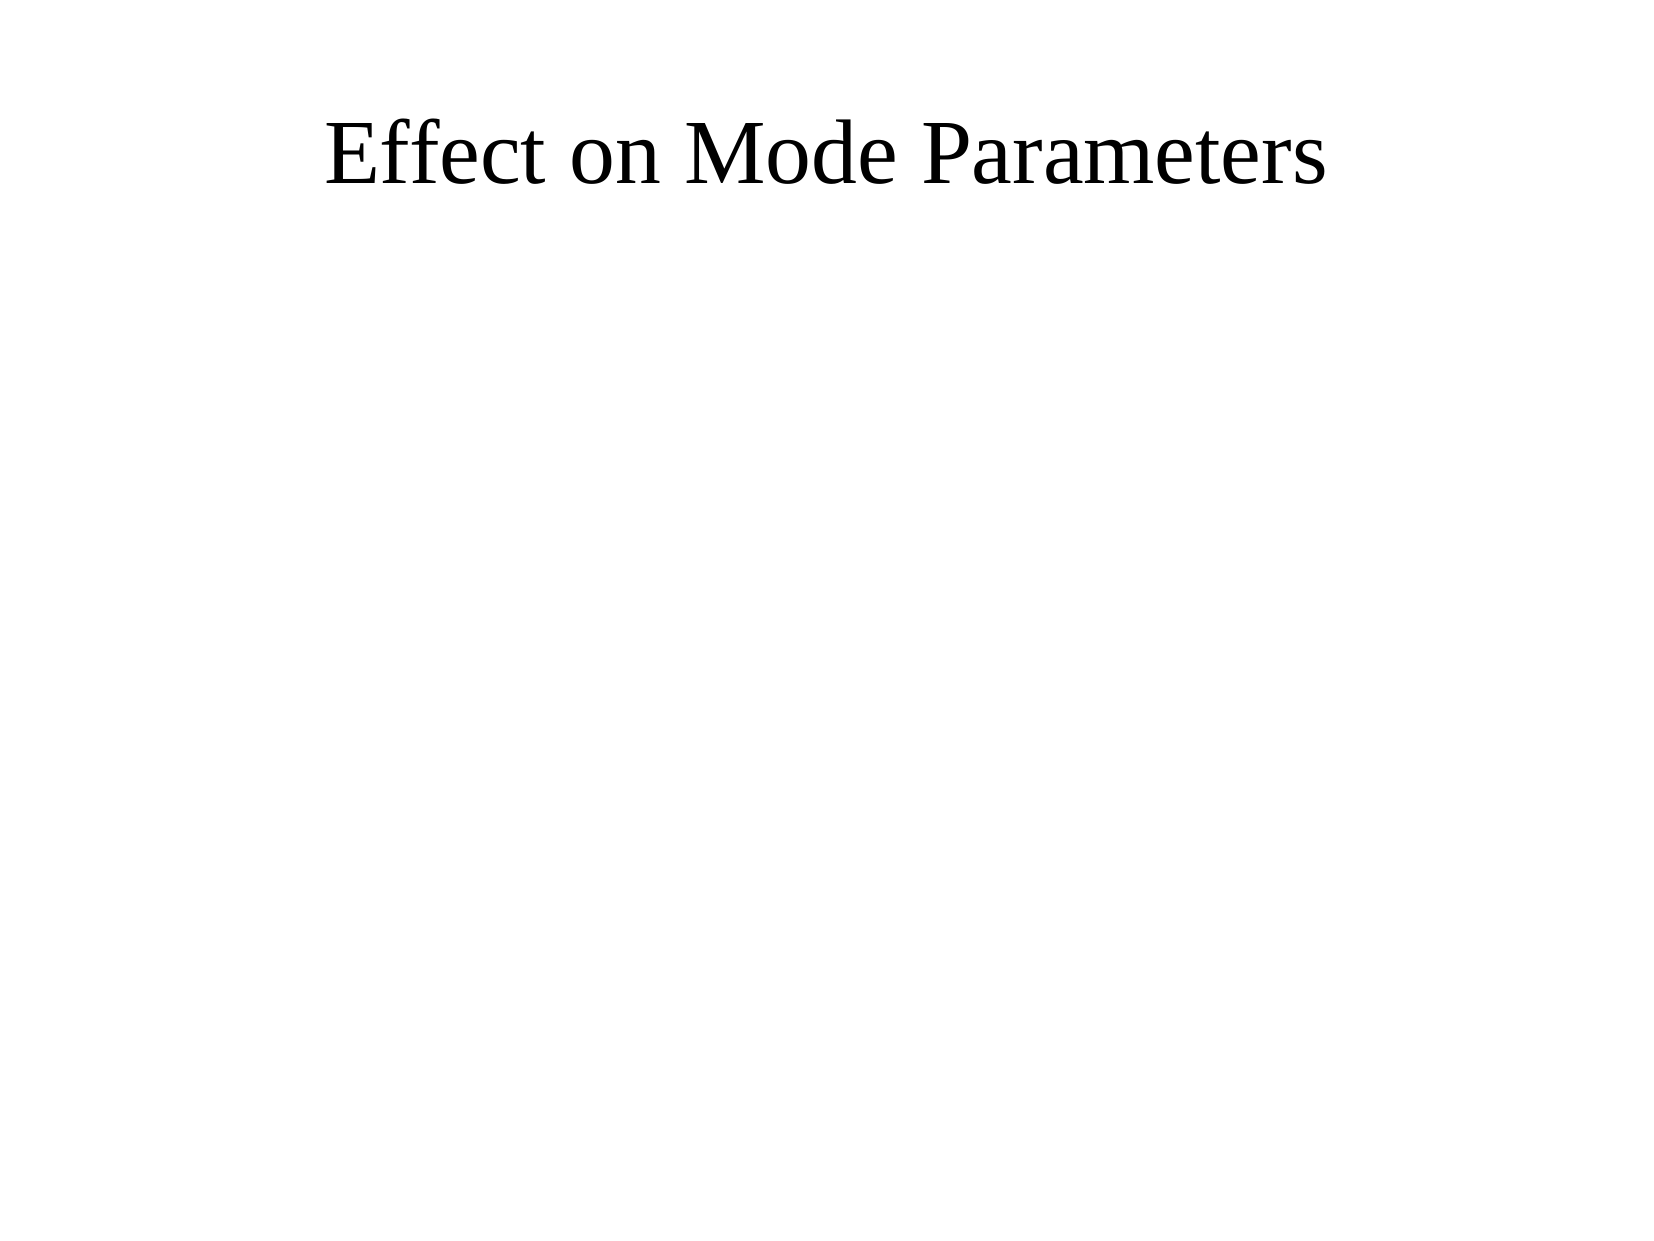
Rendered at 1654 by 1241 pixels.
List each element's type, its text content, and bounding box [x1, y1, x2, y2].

title Effect on Mode Parameters [82, 49, 1571, 257]
